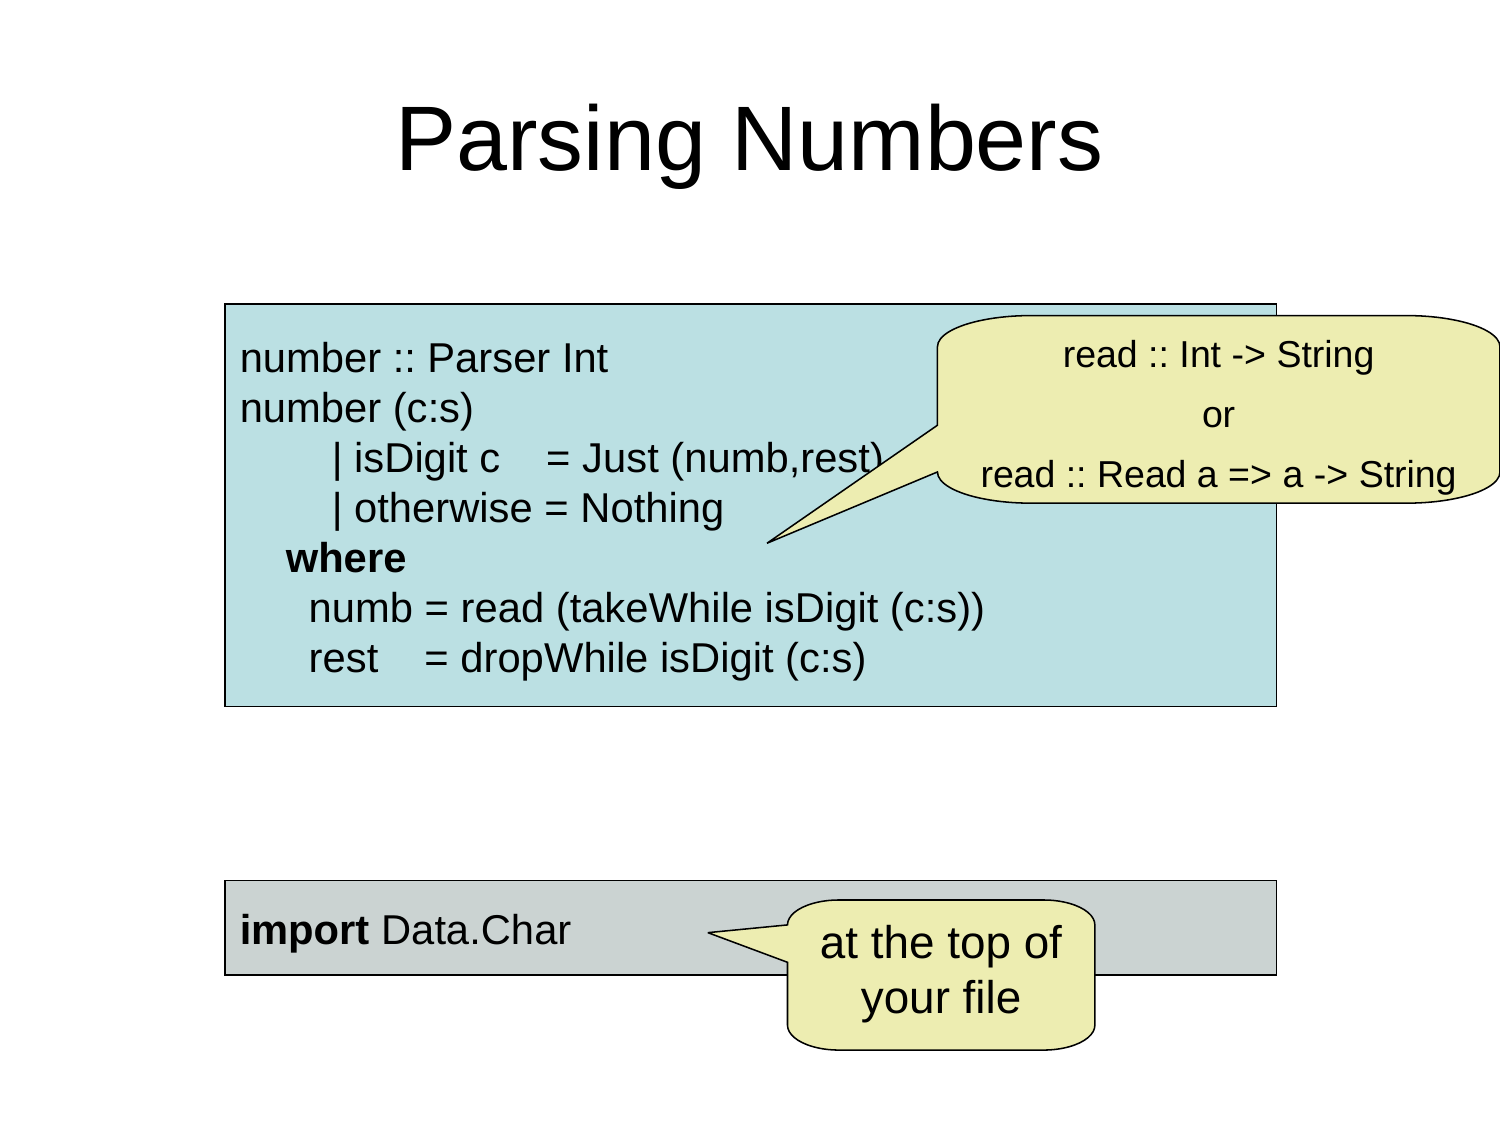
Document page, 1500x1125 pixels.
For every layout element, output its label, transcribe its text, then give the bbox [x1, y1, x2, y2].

text_box import Data.Char [225, 880, 1277, 975]
text_box number :: Parser Int number (c:s) | isDigit c = Just (numb,rest) | otherwise = Nothing where numb = read (takeWhile isDigit (c:s)) rest = dropWhile isDigit (c:s) [225, 304, 1277, 707]
title Parsing Numbers [75, 45, 1426, 233]
text_box at the top of your file [707, 900, 1095, 1051]
text_box read :: Int -> String or read :: Read a => a -> String [767, 315, 1500, 544]
